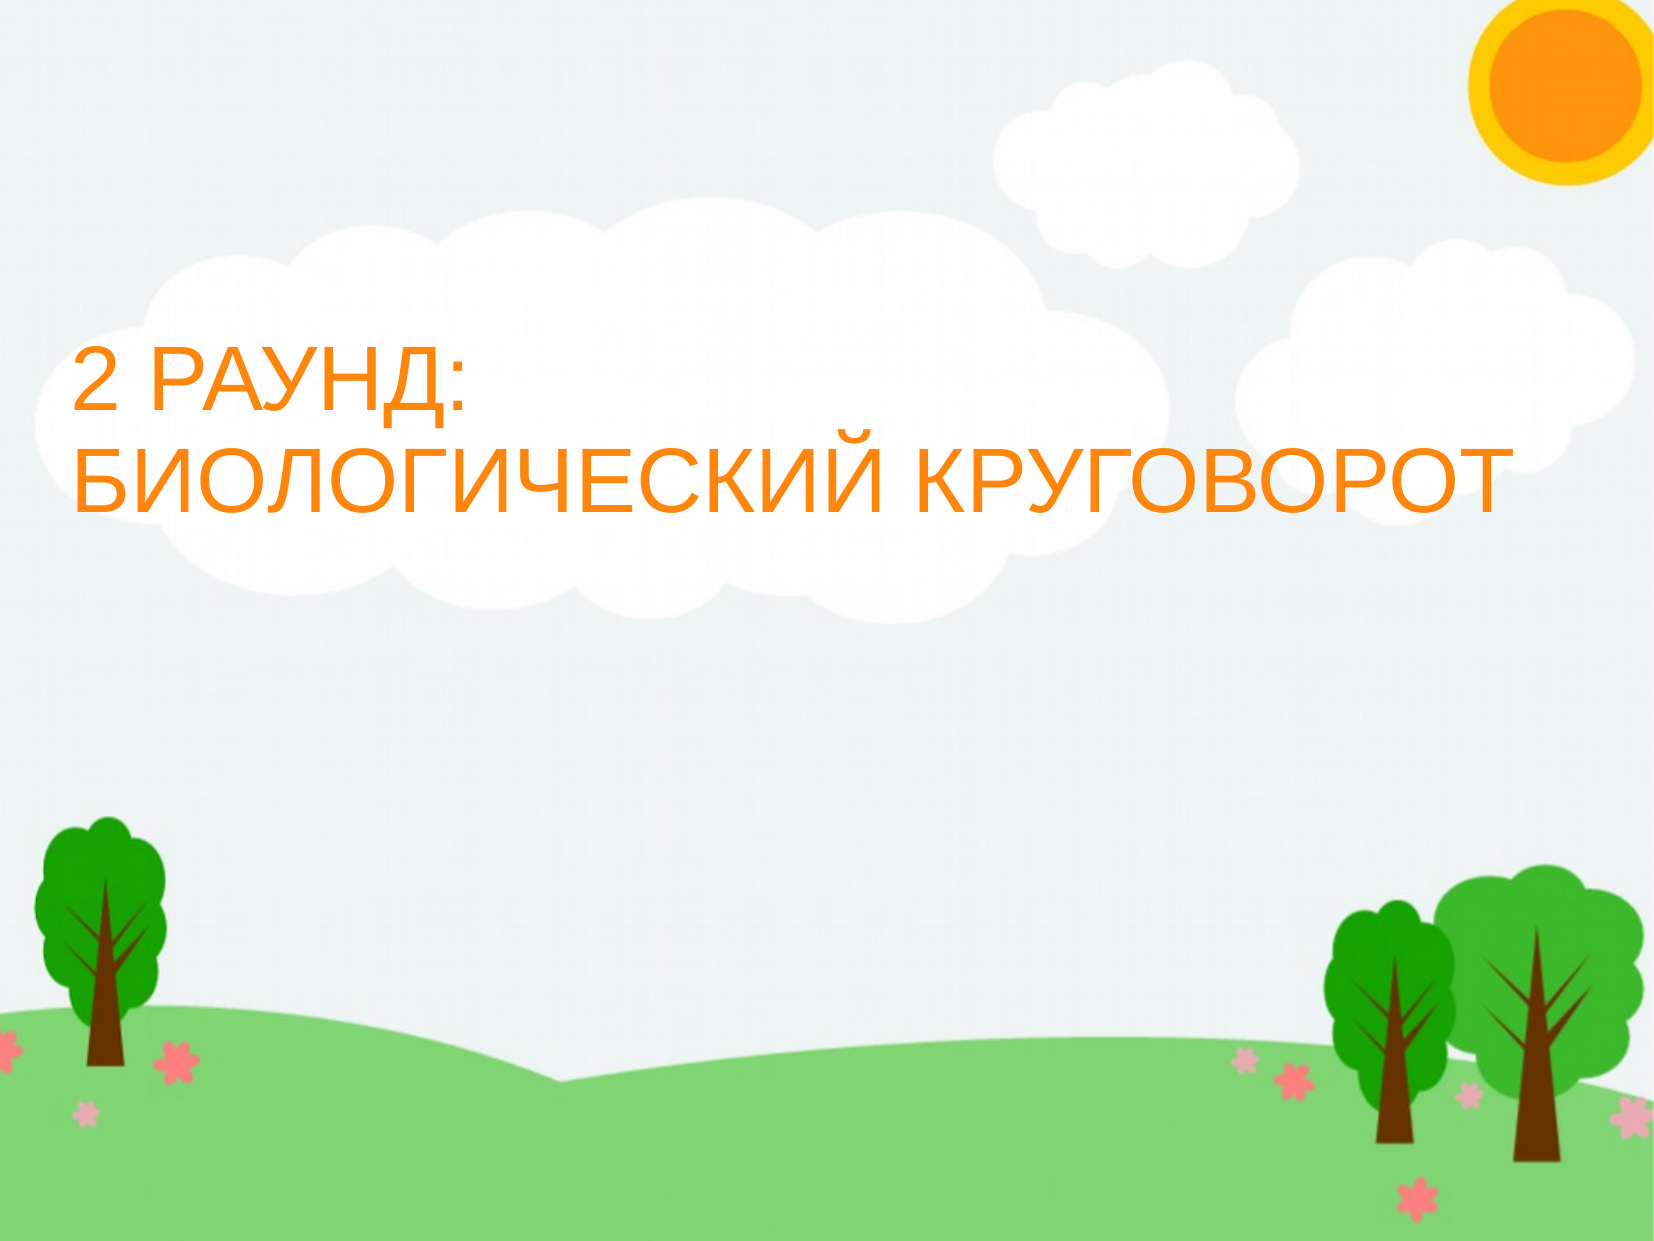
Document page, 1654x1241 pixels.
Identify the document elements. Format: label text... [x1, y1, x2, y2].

title 2 РАУНД: БИОЛОГИЧЕСКИЙ КРУГОВОРОТ [70, 283, 1536, 577]
picture [0, 0, 1654, 1241]
